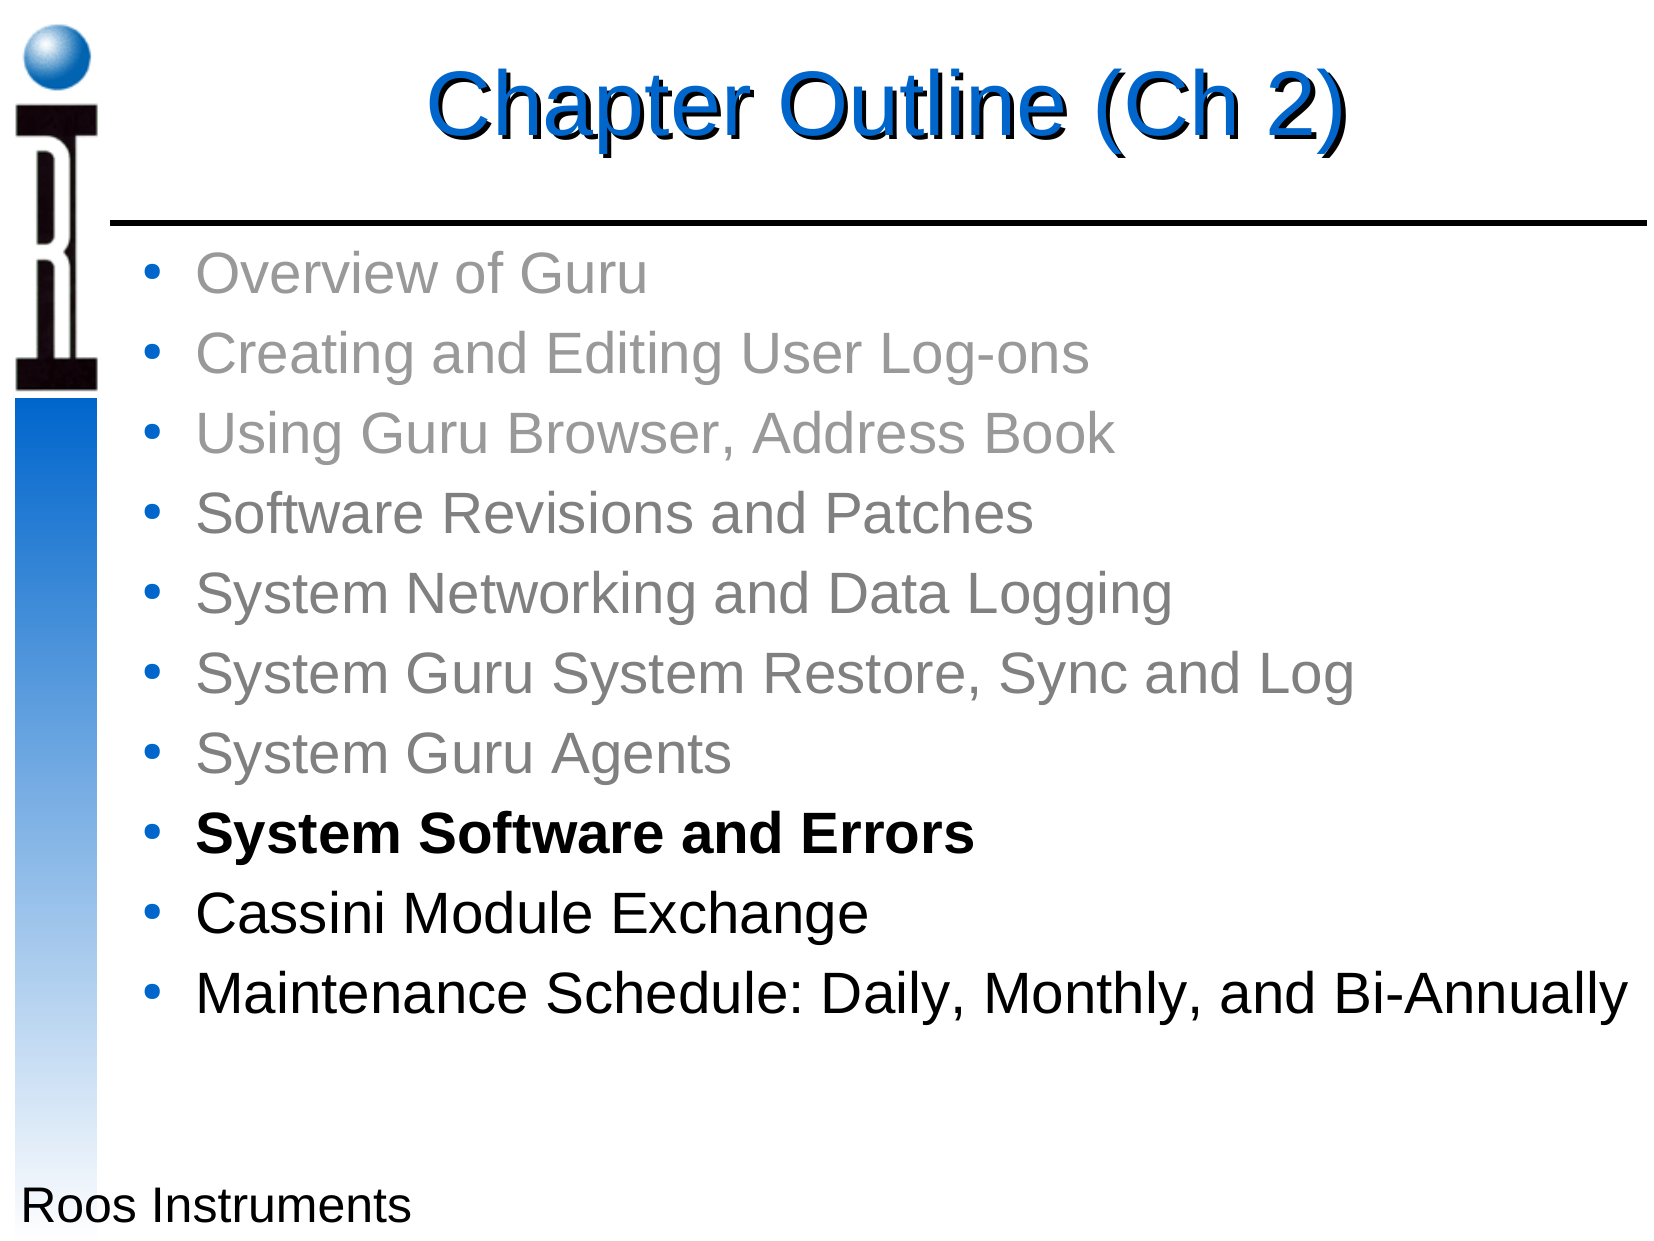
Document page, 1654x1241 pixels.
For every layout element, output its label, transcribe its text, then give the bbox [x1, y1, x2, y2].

title Chapter Outline (Ch 2) [121, 0, 1654, 208]
list Overview of Guru Creating and Editing User Log-ons Using Guru Browser, Address Book Software Revisions and Patches System Networking and Data Logging System Guru System Restore, Sync and Log System Guru Agents System Software and Errors Cassini Module Exchange Maintenance Schedule: Daily, Monthly, and Bi-Annually [124, 240, 1654, 1104]
picture [11, 20, 103, 398]
